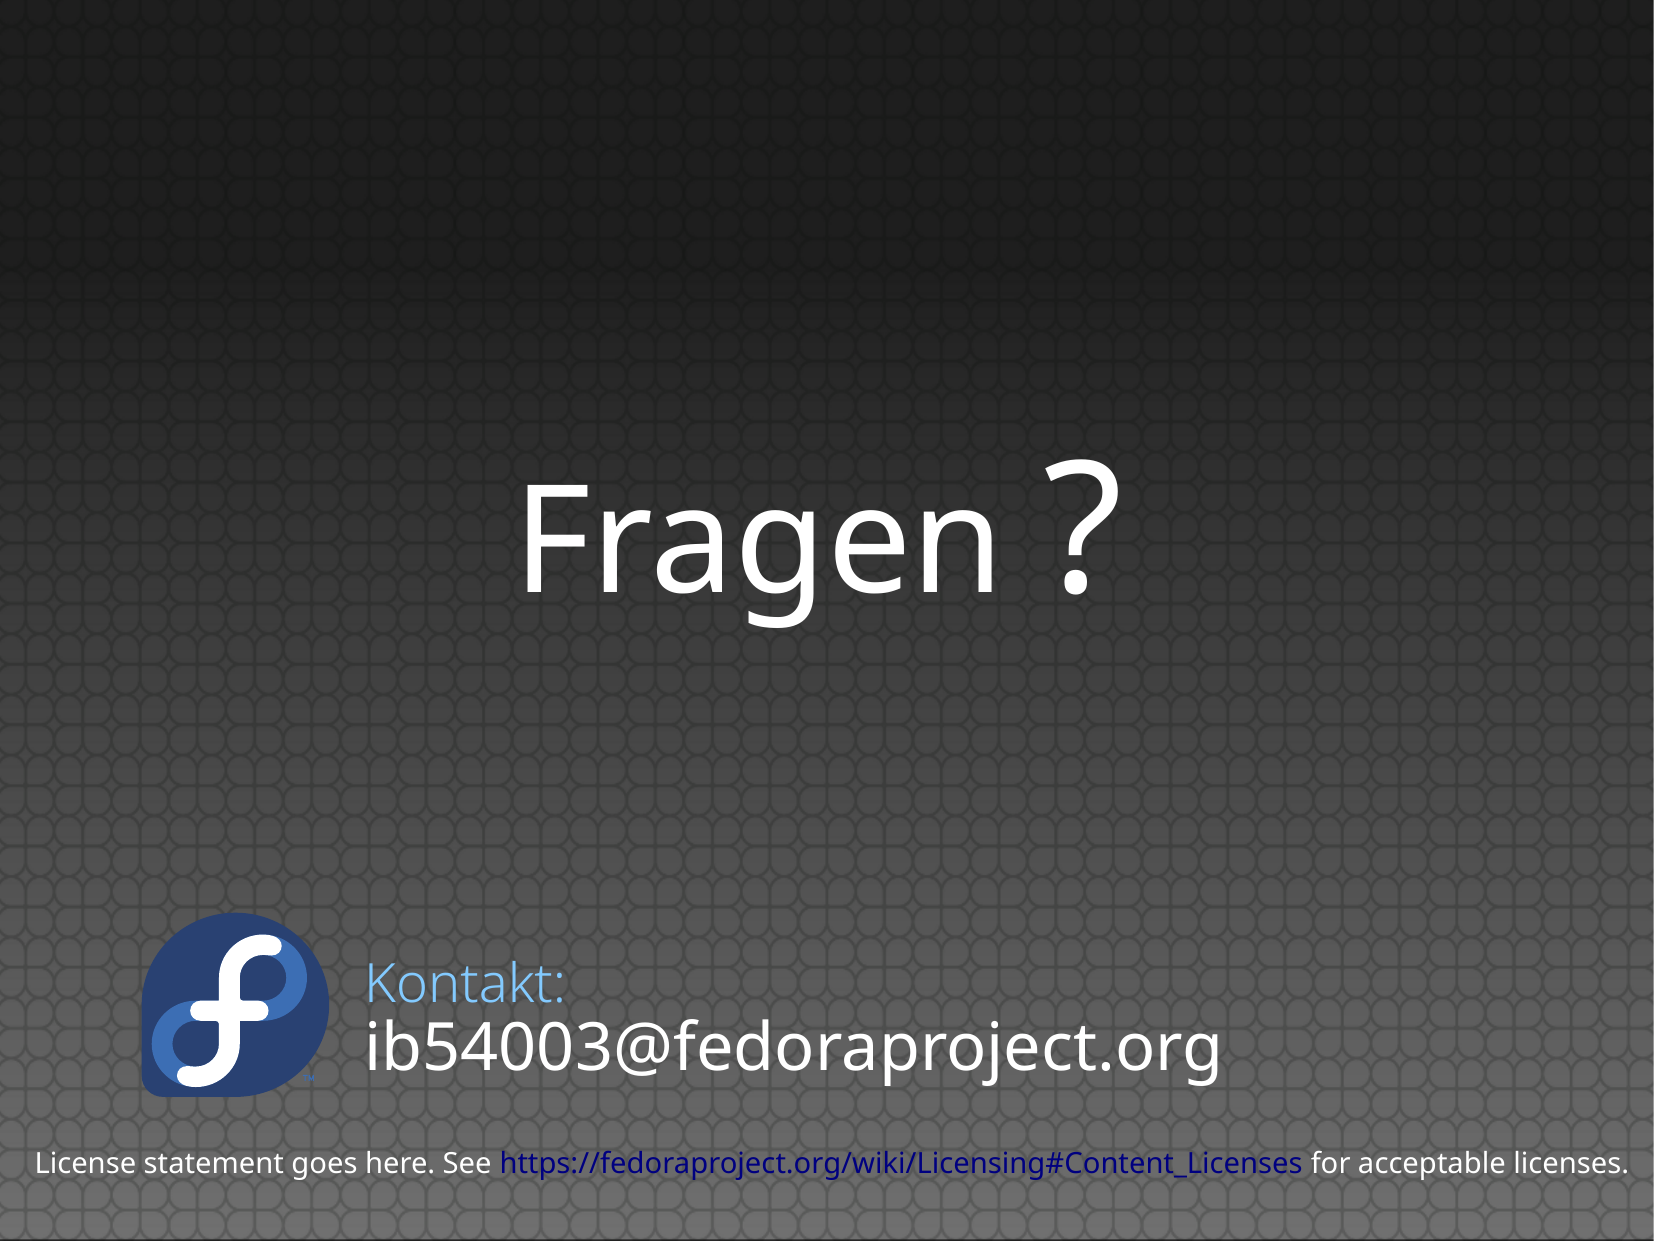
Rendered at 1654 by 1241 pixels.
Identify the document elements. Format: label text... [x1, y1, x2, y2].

title Fragen ? [30, 418, 1606, 624]
text_box Kontakt: [349, 937, 703, 1013]
text_box License statement goes here. See https://fedoraproject.org/wiki/Licensing#Content_Licenses for acceptable licenses. [52, 1135, 1612, 1219]
text_box ib54003@fedoraproject.org [349, 992, 1455, 1082]
picture [0, 0, 1654, 1241]
